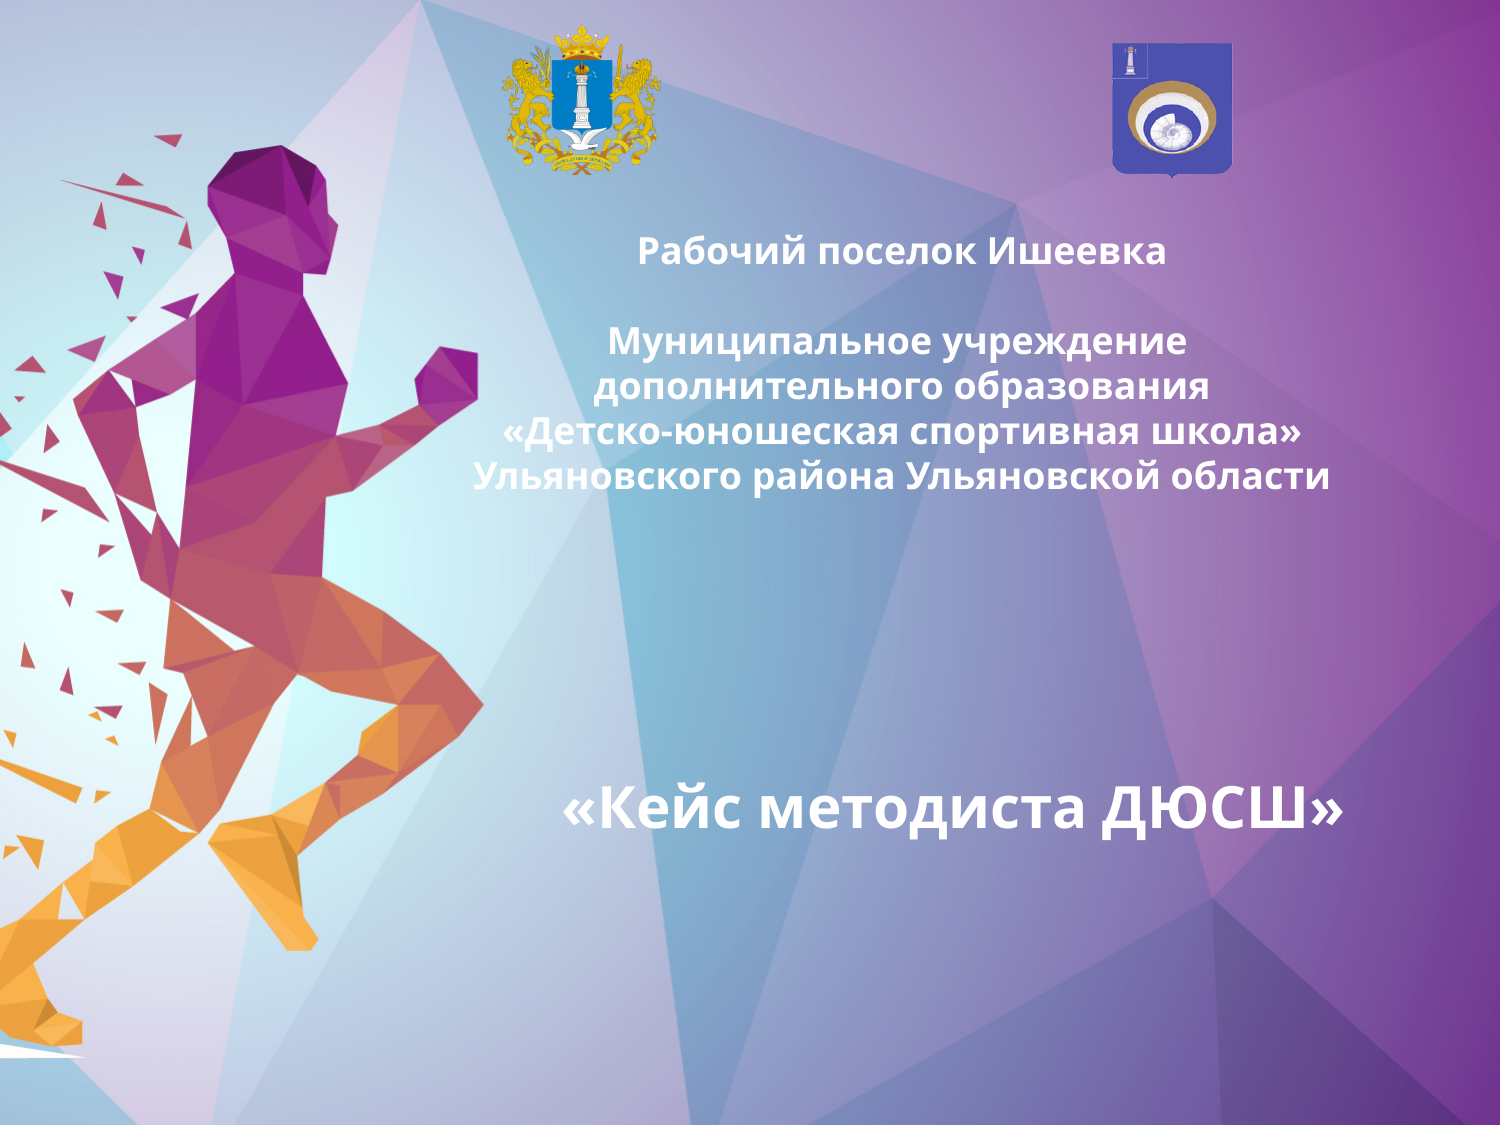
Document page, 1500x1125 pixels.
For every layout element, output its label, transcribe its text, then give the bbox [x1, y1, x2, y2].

text_box «Кейс методиста ДЮСШ» [502, 623, 1406, 727]
text_box Рабочий поселок Ишеевка Муниципальное учреждение дополнительного образования «Детско-юношеская спортивная школа» Ульяновского района Ульяновской области [420, 13, 1384, 505]
picture [0, 0, 1500, 1125]
